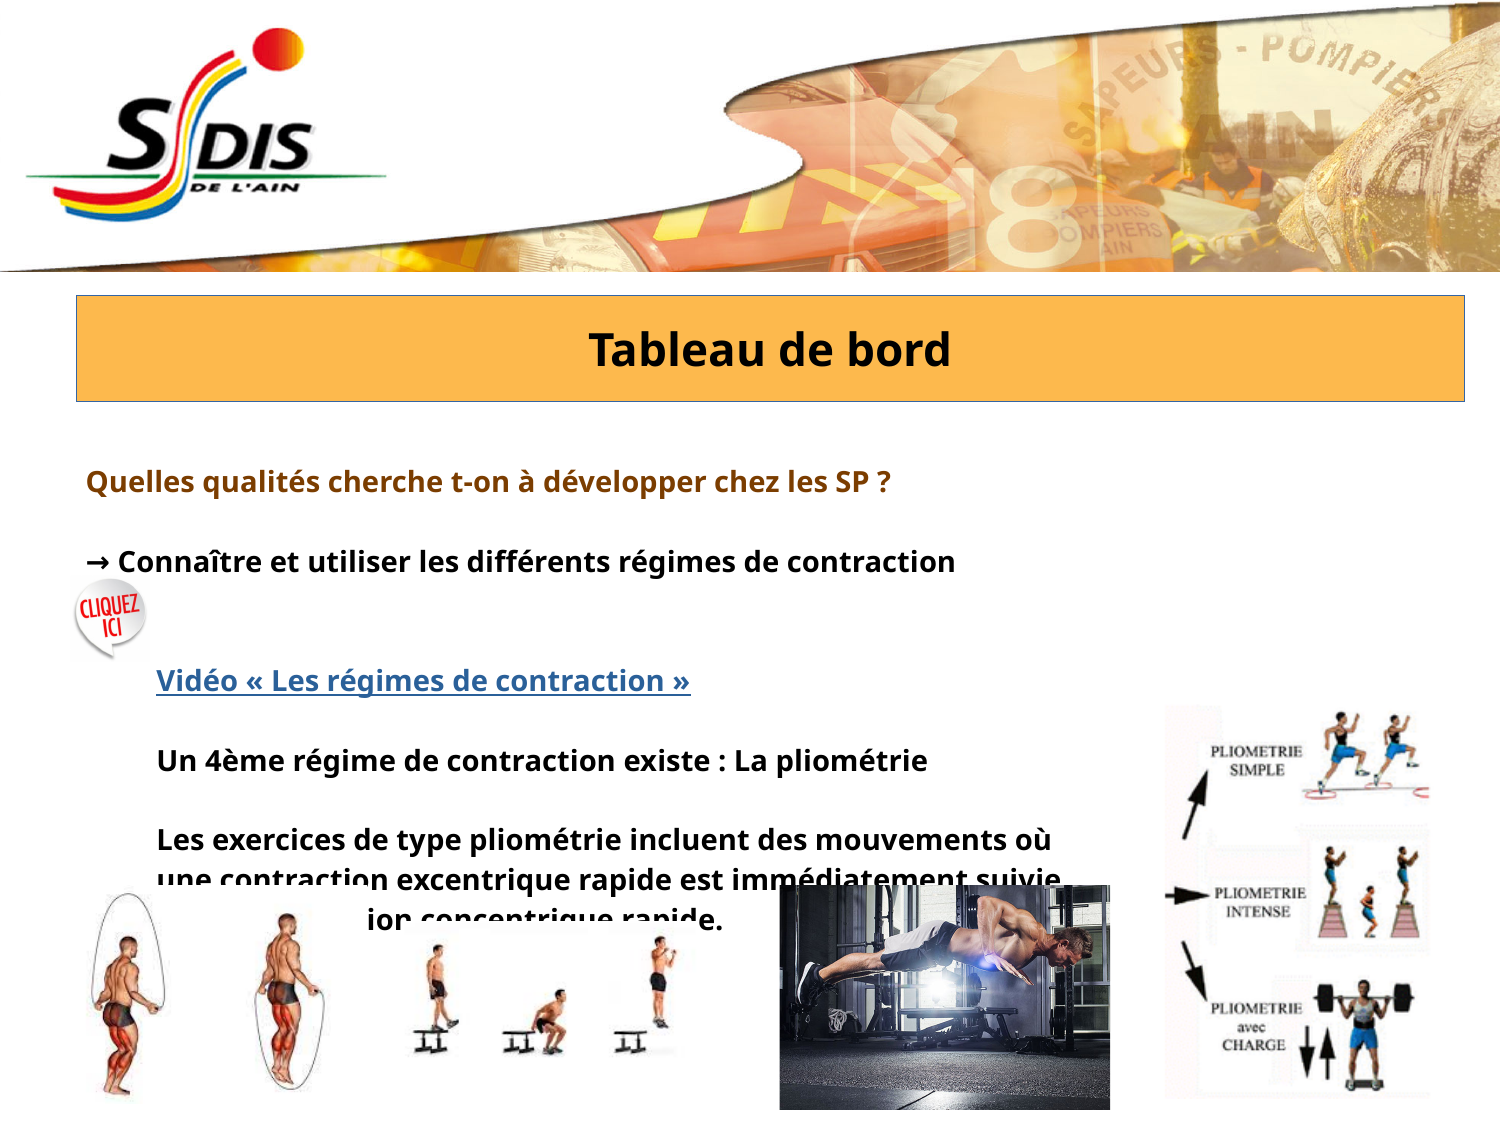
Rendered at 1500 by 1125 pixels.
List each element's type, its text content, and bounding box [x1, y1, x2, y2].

picture [401, 921, 697, 1063]
picture [49, 885, 367, 1104]
picture [1145, 703, 1473, 1099]
picture [70, 575, 150, 662]
picture [779, 885, 1111, 1110]
picture [0, 0, 1500, 272]
text_box Tableau de bord [76, 295, 1465, 402]
text_box Quelles qualités cherche t-on à développer chez les SP ? → Connaître et utiliser les différents régimes de contraction Vidéo « Les régimes de contraction » Un 4ème régime de contraction existe : La pliométrie Les exercices de type pliométrie incluent des mouvements où une contraction excentrique rapide est immédiatement suivie d’une contraction concentrique rapide. [35, 454, 1441, 1104]
